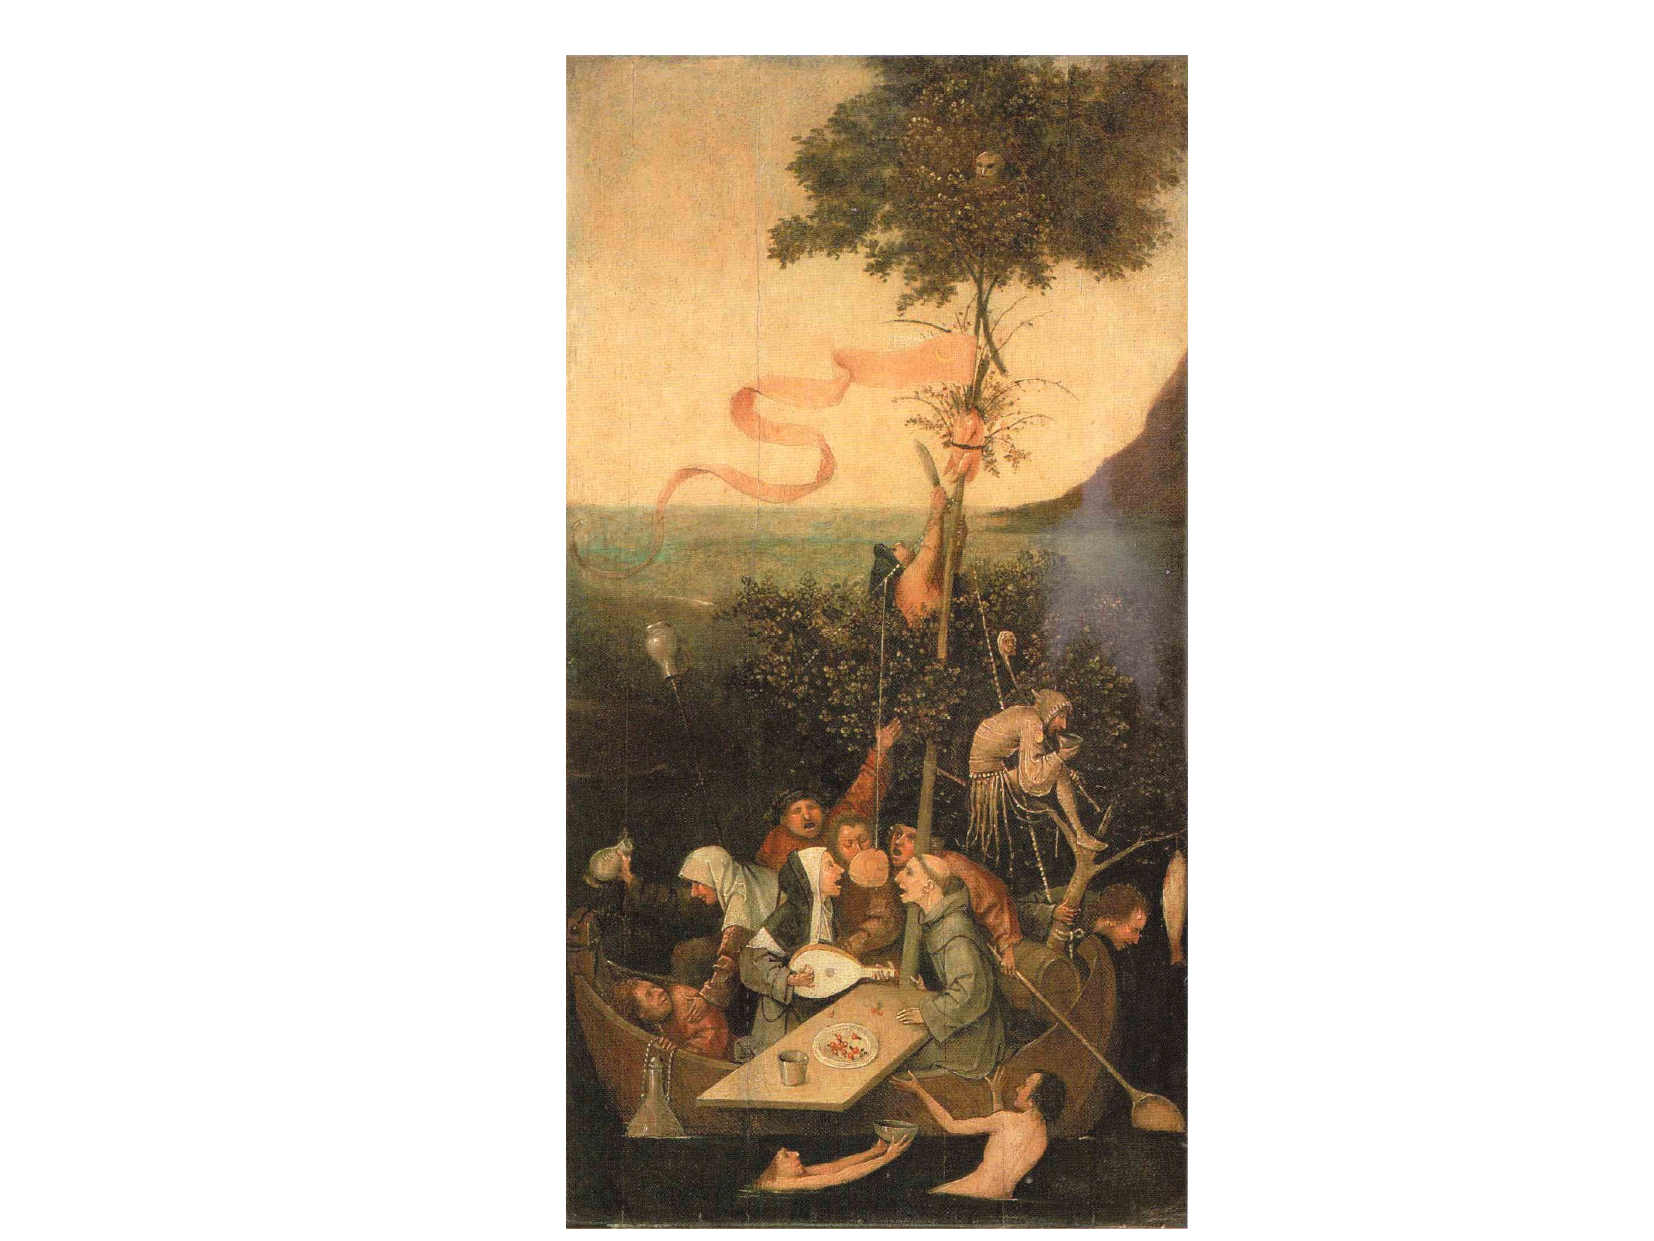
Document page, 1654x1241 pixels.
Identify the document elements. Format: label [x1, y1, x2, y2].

picture [555, 52, 1188, 1229]
